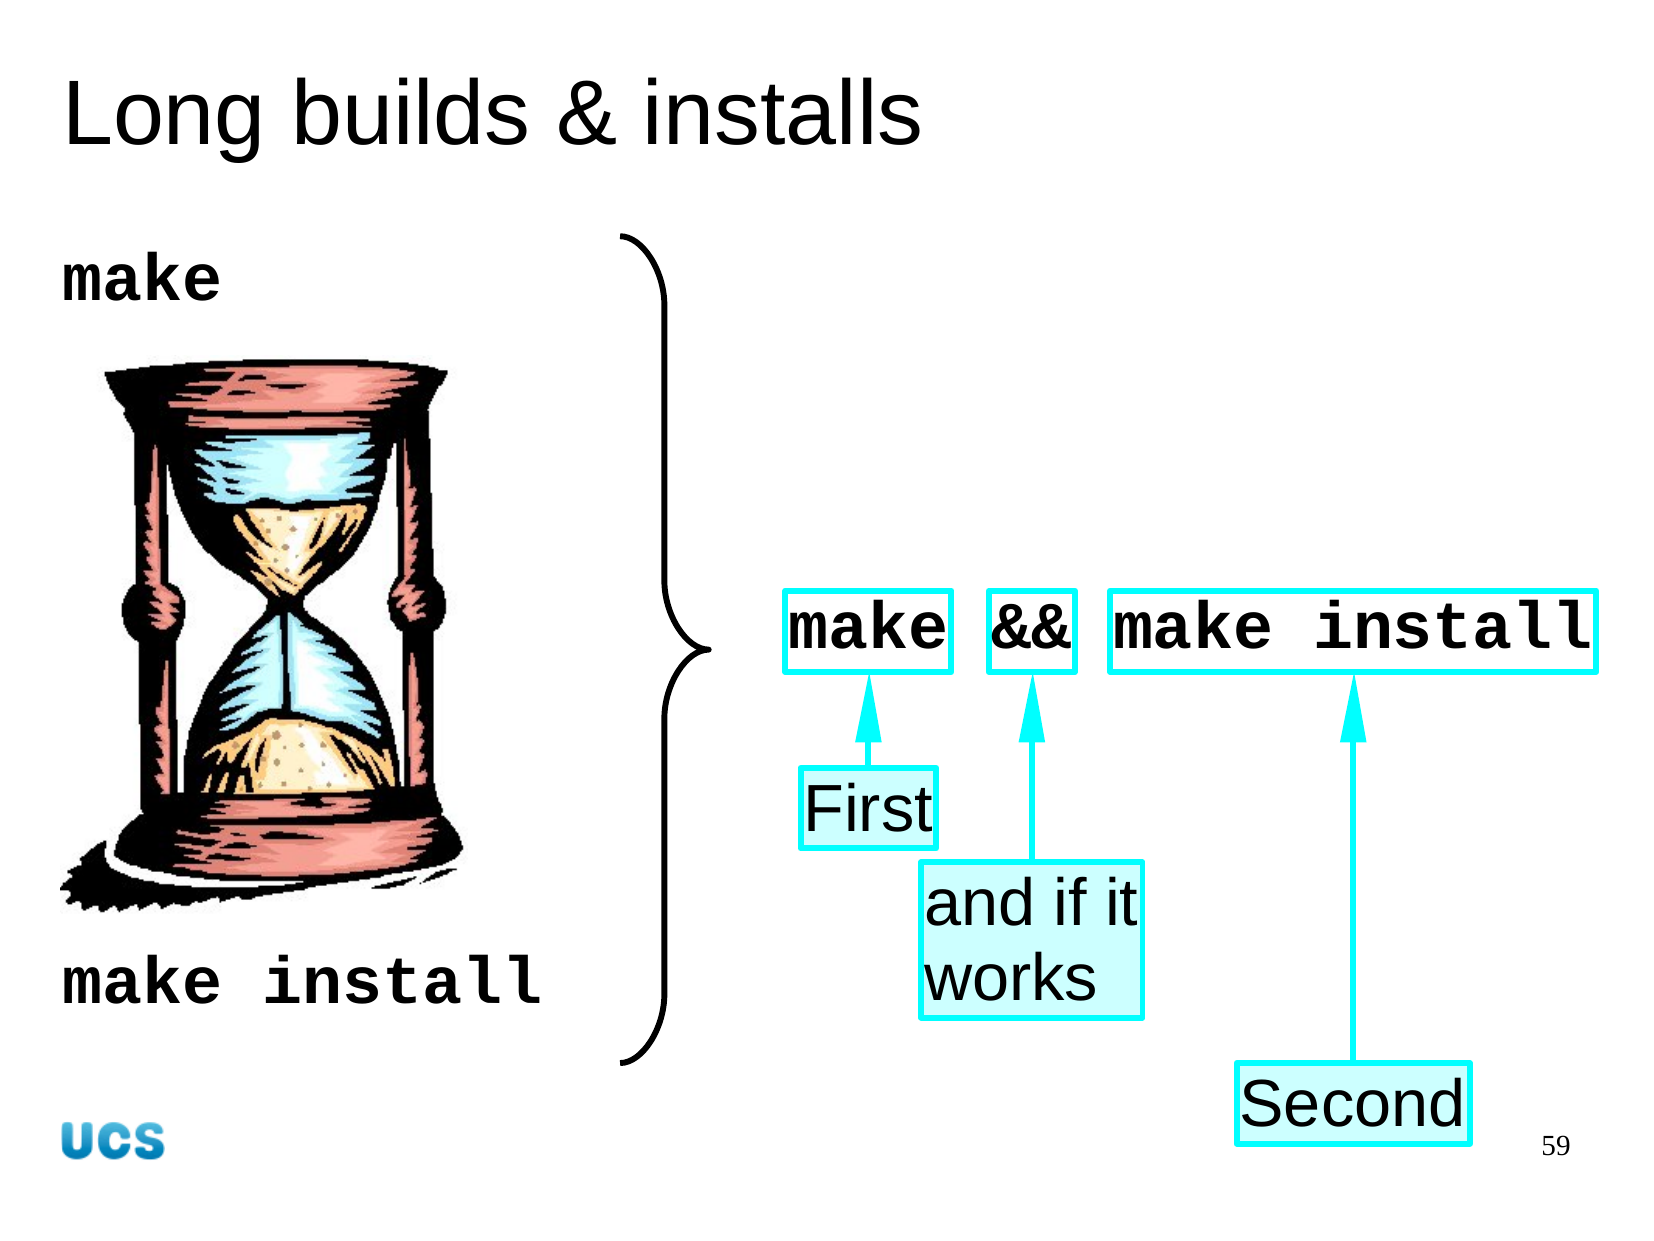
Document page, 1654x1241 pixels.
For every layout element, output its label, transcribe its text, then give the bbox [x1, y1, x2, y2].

text_box make [59, 242, 226, 324]
text_box and if it works [921, 862, 1143, 1018]
text_box First [800, 767, 937, 849]
text_box make install [59, 944, 546, 1027]
text_box make [785, 590, 952, 673]
text_box make install [1110, 590, 1597, 673]
text_box && [988, 590, 1075, 673]
picture [61, 1121, 165, 1161]
picture [60, 355, 468, 917]
text_box Long builds & installs [59, 59, 928, 168]
text_box Second [1236, 1062, 1470, 1144]
